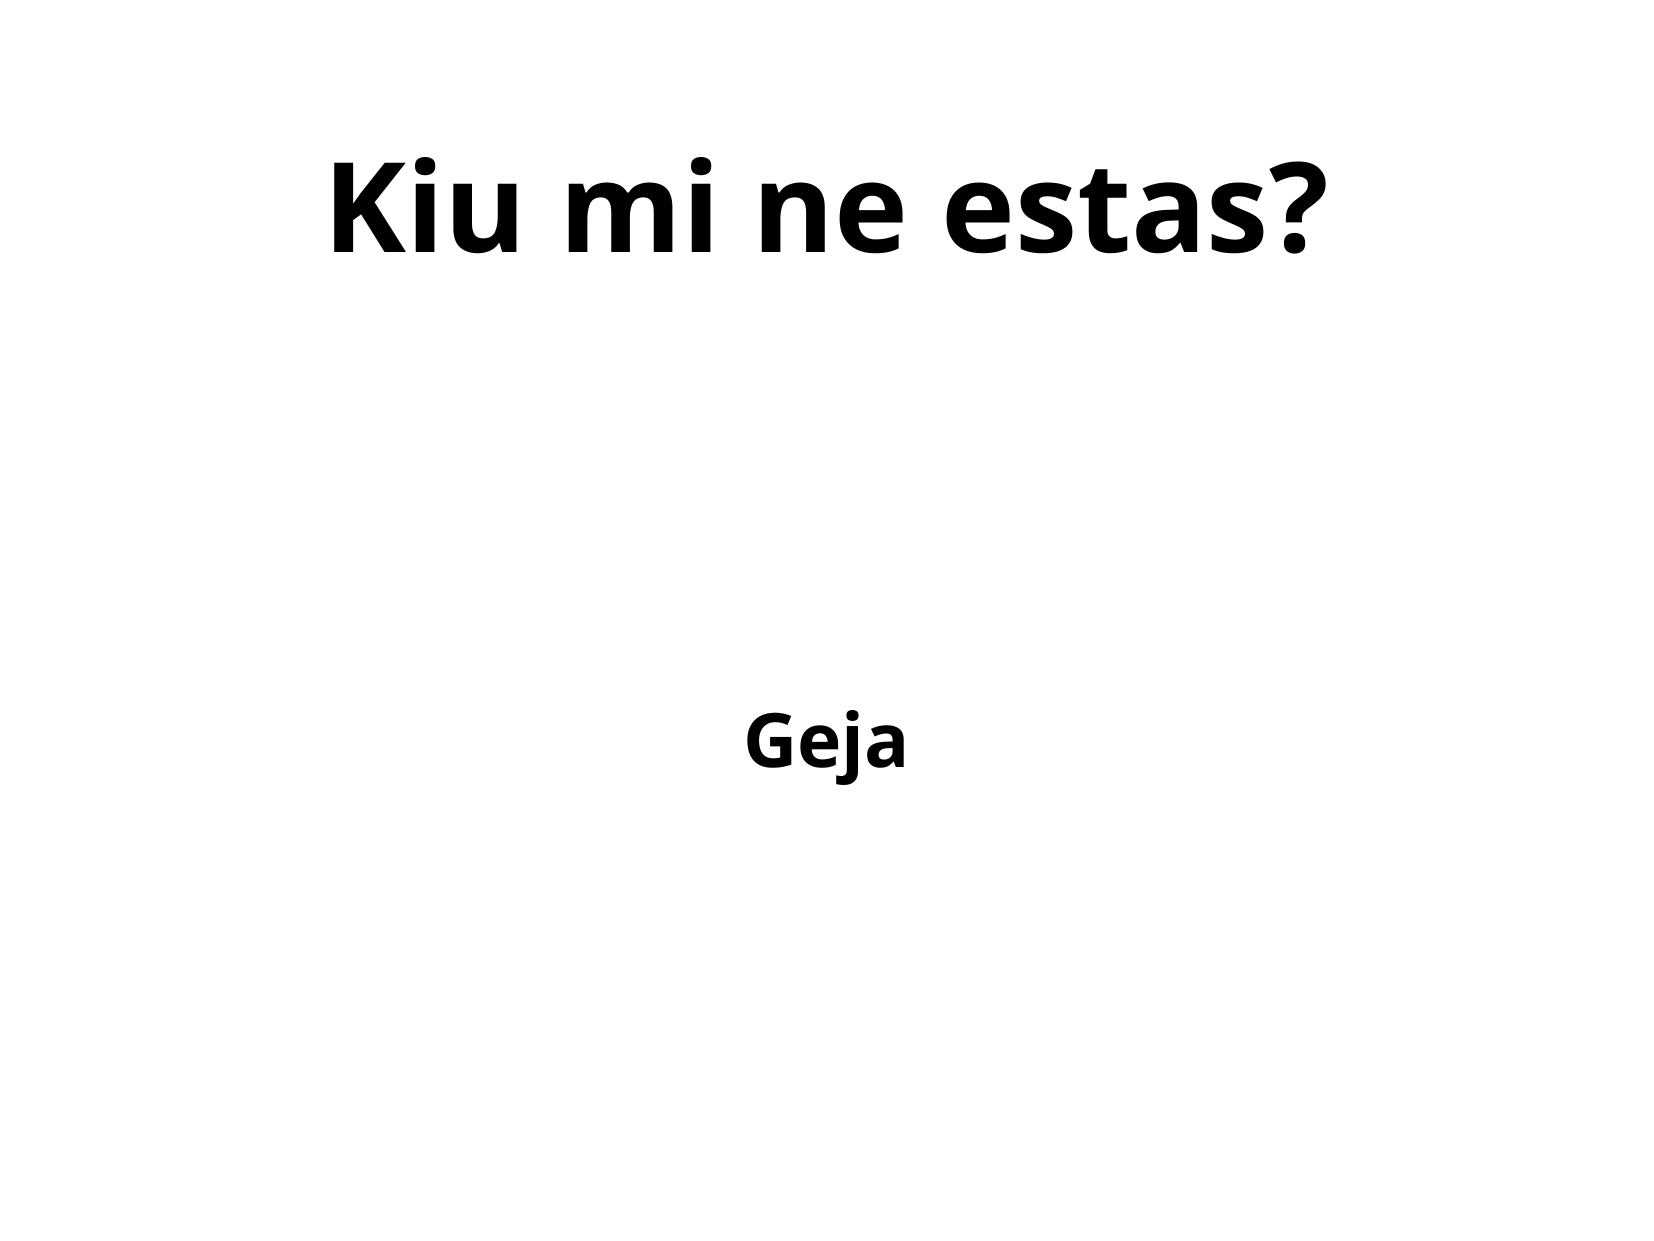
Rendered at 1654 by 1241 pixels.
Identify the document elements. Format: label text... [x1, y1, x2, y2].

subtitle Geja [0, 318, 1654, 1158]
title Kiu mi ne estas? [82, 88, 1571, 318]
